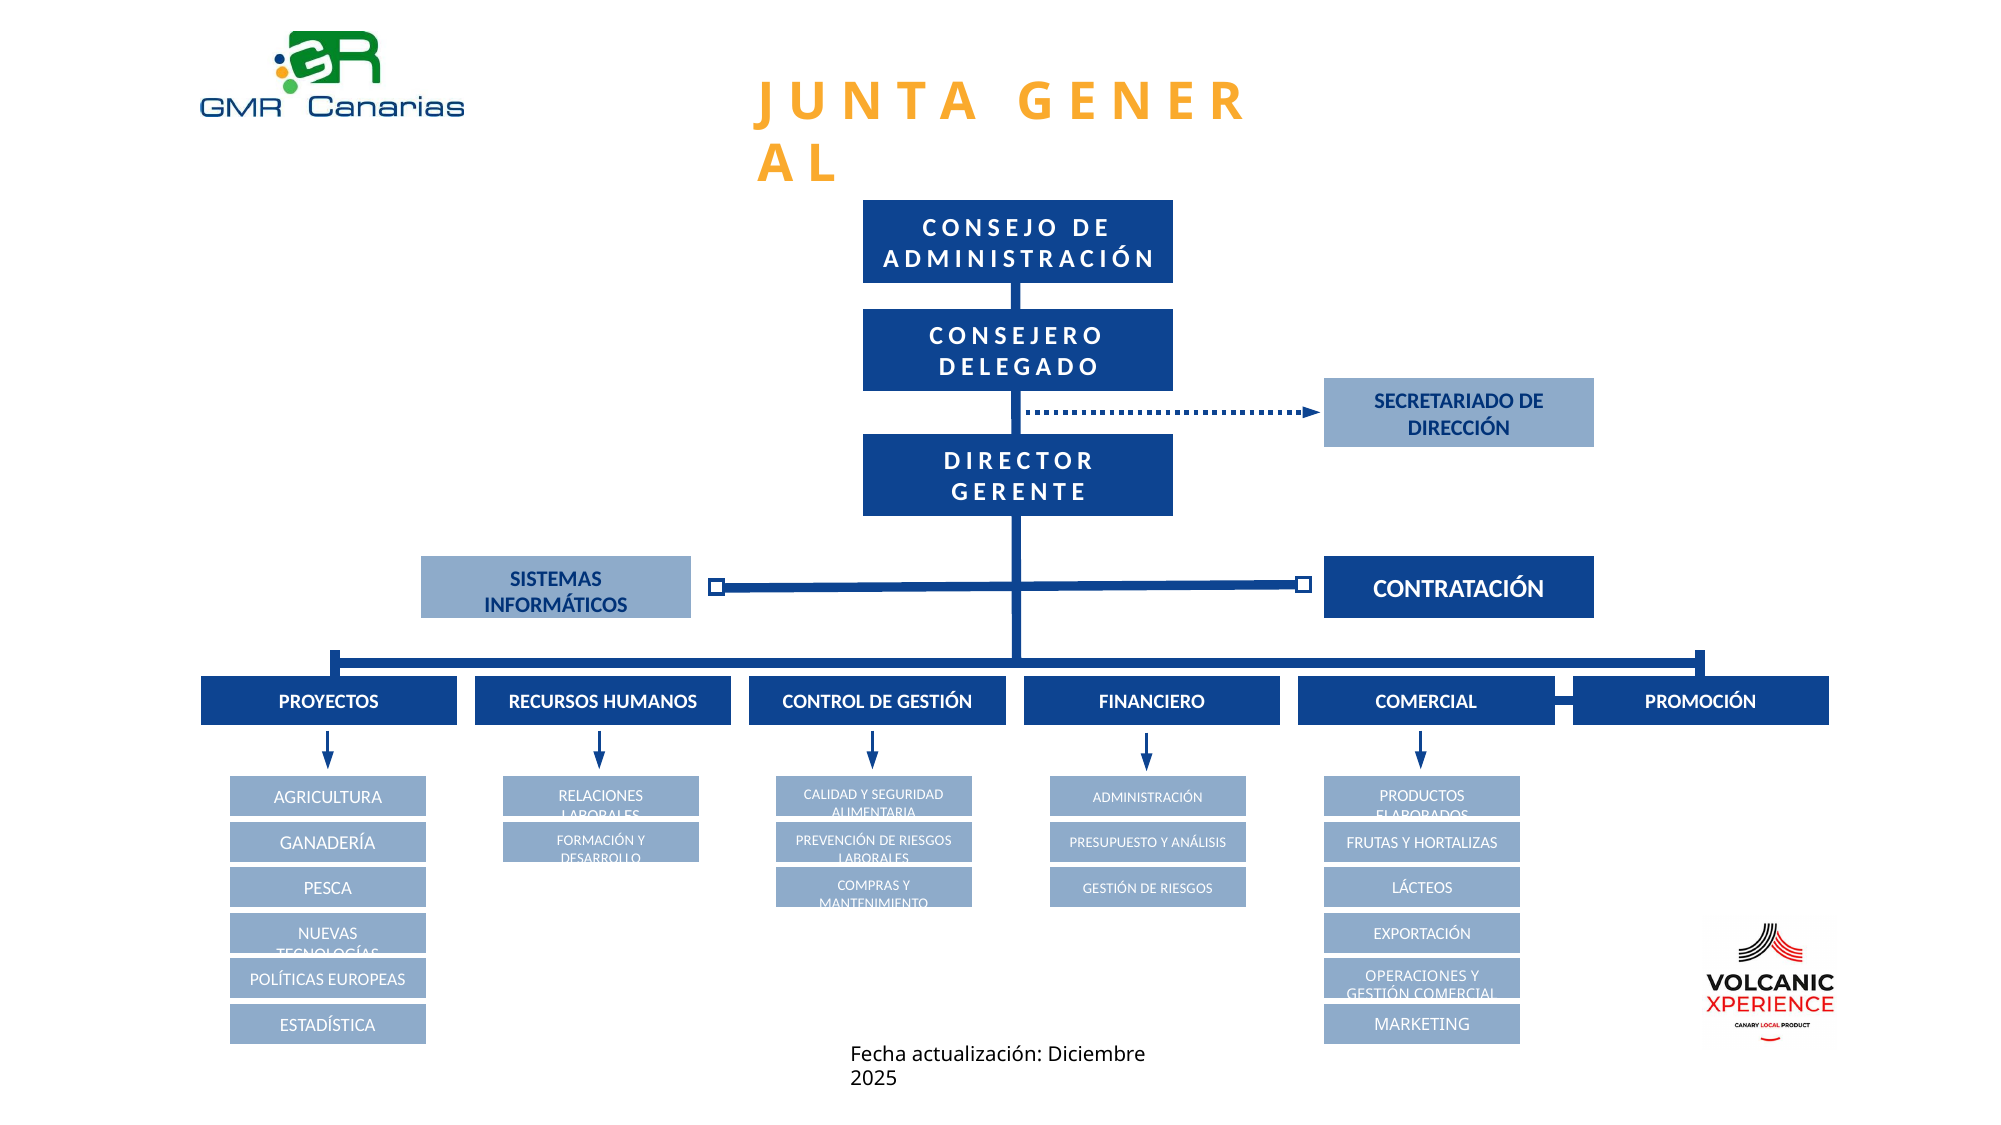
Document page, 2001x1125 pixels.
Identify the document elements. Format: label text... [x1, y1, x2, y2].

text_box AGRICULTURA [231, 777, 425, 815]
text_box EXPORTACIÓN [1325, 914, 1519, 951]
text_box MARKETING [1325, 1005, 1519, 1043]
text_box GESTIÓN DE RIESGOS [1051, 868, 1245, 906]
text_box RELACIONES LABORALES [504, 777, 698, 815]
text_box RECURSOS HUMANOS [476, 677, 730, 724]
text_box NUEVAS TECNOLOGÍAS [231, 914, 425, 951]
text_box CONTROL DE GESTIÓN [750, 677, 1005, 724]
text_box DIRECTOR GERENTE [864, 435, 1172, 515]
text_box PROYECTOS [202, 677, 456, 724]
text_box J U N T A G E N E R A L [742, 59, 1294, 138]
text_box LÁCTEOS [1325, 868, 1519, 906]
text_box OPERACIONES Y GESTIÓN COMERCIAL [1325, 959, 1519, 997]
text_box PESCA [231, 868, 425, 906]
picture [200, 31, 464, 118]
text_box GANADERÍA [231, 823, 425, 860]
text_box CONSEJERO DELEGADO [864, 310, 1172, 390]
text_box PRODUCTOS ELABORADOS [1325, 777, 1519, 815]
text_box COMERCIAL [1299, 677, 1554, 724]
text_box SISTEMAS INFORMÁTICOS [422, 557, 690, 617]
text_box Fecha actualización: Diciembre 2025 [835, 1033, 1196, 1074]
text_box CALIDAD Y SEGURIDAD ALIMENTARIA [777, 777, 971, 815]
picture [1702, 915, 1837, 1050]
text_box PREVENCIÓN DE RIESGOS LABORALES [777, 823, 971, 860]
text_box PROMOCIÓN [1574, 677, 1828, 724]
text_box CONTRATACIÓN [1325, 557, 1593, 617]
text_box CONSEJO DE ADMINISTRACIÓN [864, 201, 1172, 282]
text_box FRUTAS Y HORTALIZAS [1325, 823, 1519, 860]
text_box FORMACIÓN Y DESARROLLO [504, 823, 698, 860]
text_box POLÍTICAS EUROPEAS [231, 959, 425, 997]
text_box PRESUPUESTO Y ANÁLISIS [1051, 823, 1245, 860]
text_box COMPRAS Y MANTENIMIENTO [777, 868, 971, 906]
text_box SECRETARIADO DE DIRECCIÓN [1325, 379, 1593, 446]
text_box ESTADÍSTICA [231, 1005, 425, 1043]
text_box FINANCIERO [1025, 677, 1279, 724]
text_box ADMINISTRACIÓN [1051, 777, 1245, 815]
